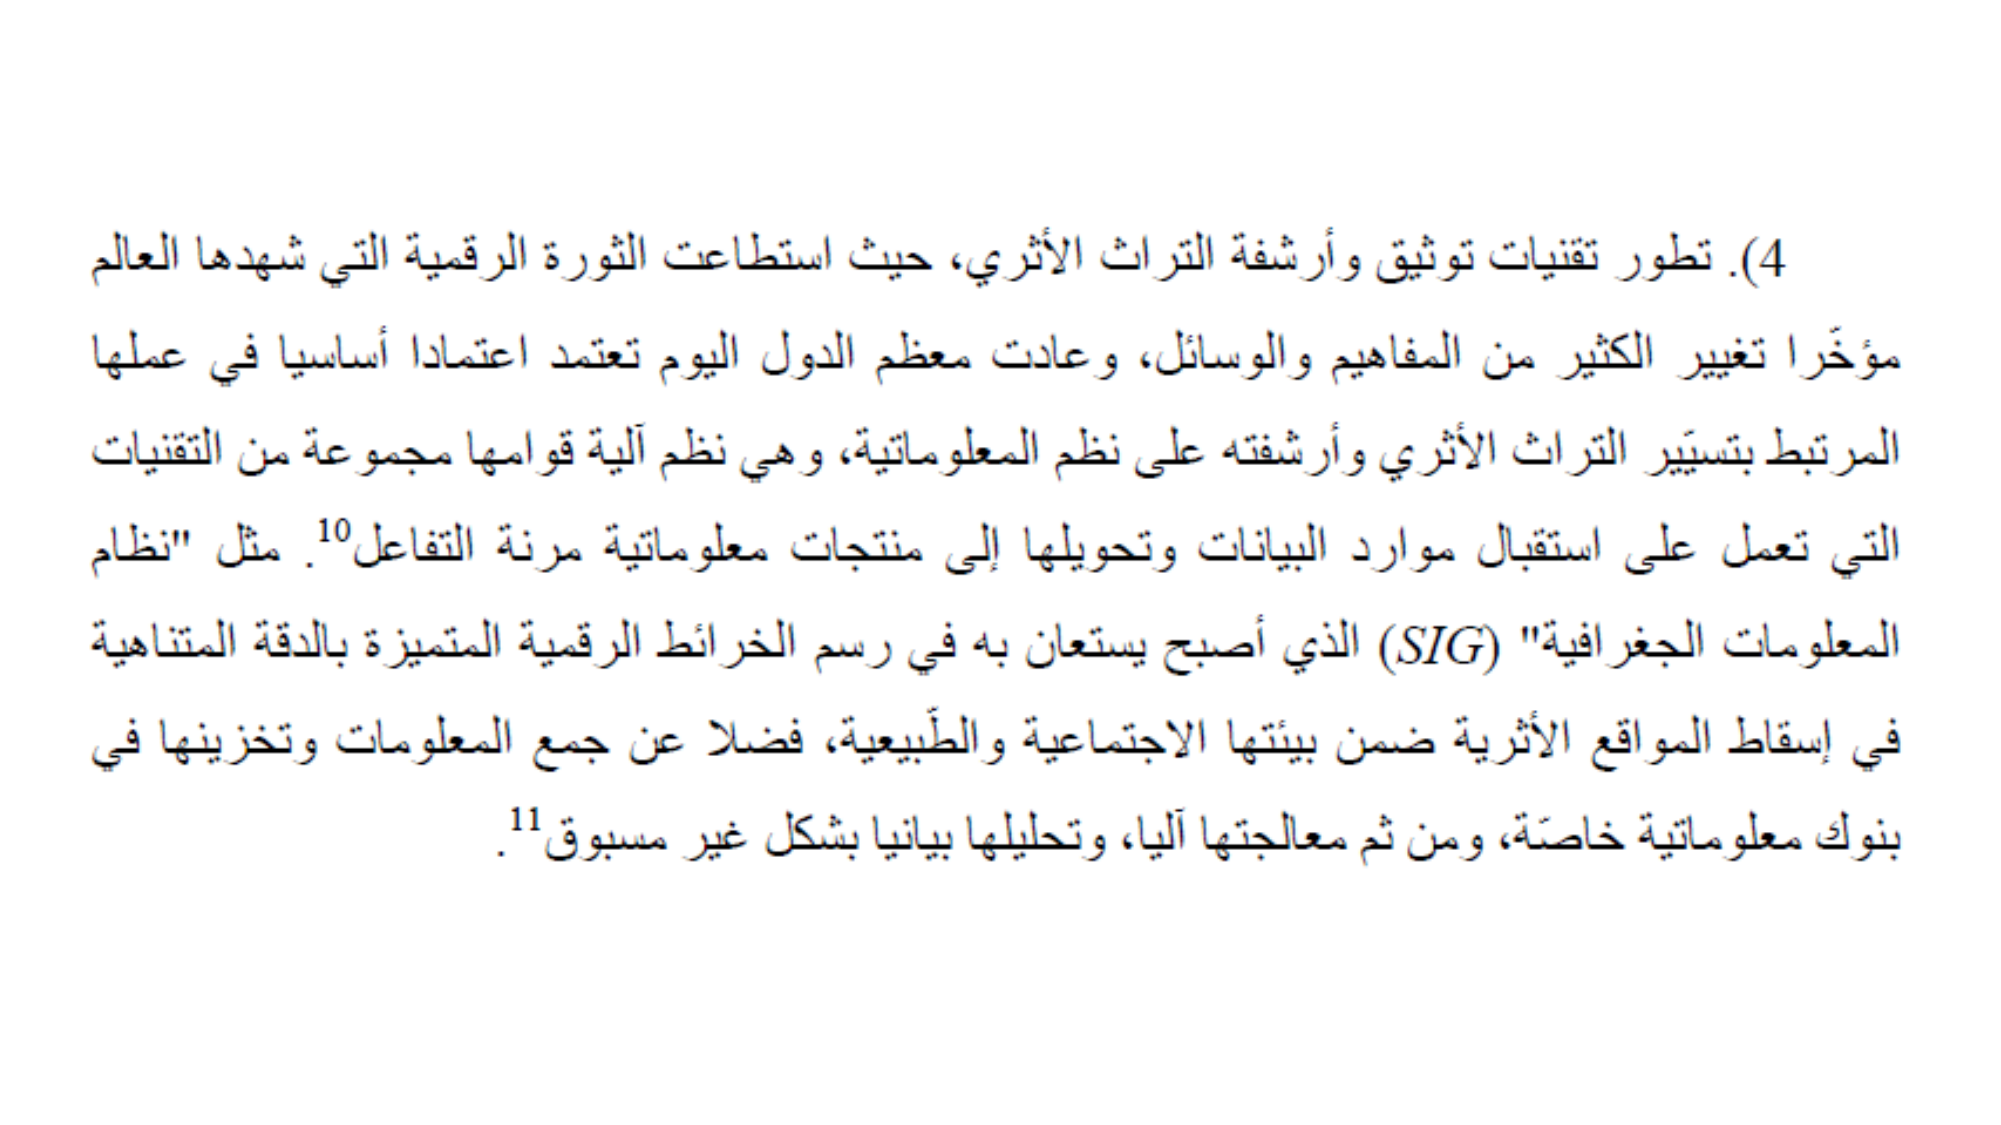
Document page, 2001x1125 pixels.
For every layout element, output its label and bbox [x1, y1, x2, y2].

picture [60, 195, 1940, 930]
